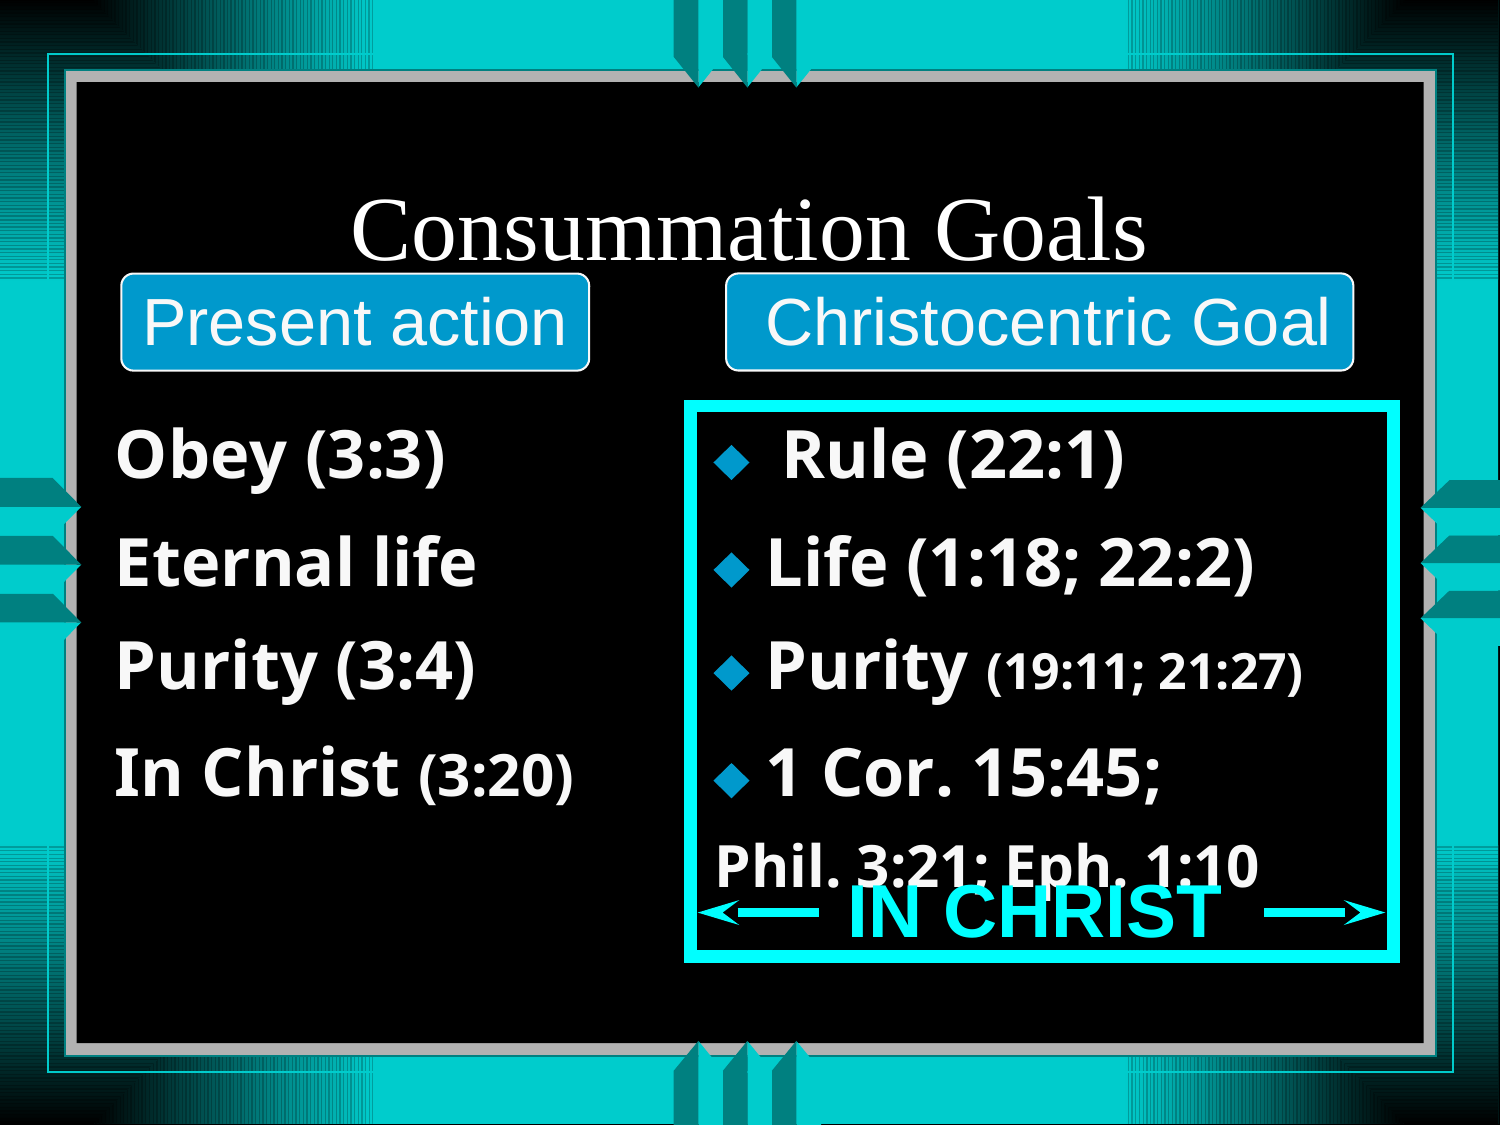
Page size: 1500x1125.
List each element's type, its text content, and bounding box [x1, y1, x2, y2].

list Obey (3:3) Rule (22:1) Eternal life  Life (1:18; 22:2) Purity (3:4)  Purity (19:11; 21:27) In Christ (3:20)  1 Cor. 15:45; Phil. 3:21; Eph. 1:10 [99, 399, 1438, 876]
text_box IN CHRIST [832, 862, 1288, 962]
text_box Present action [121, 273, 590, 371]
text_box Christocentric Goal [726, 273, 1354, 371]
list Obey (3:3) Rule (22:1) Eternal life  Life (1:18; 22:2) Purity (3:4)  Purity (19:11; 21:27) In Christ (3:20)  1 Cor. 15:45; Phil. 3:21; Eph. 1:10 [697, 412, 1387, 876]
title Consummation Goals [112, 99, 1388, 288]
